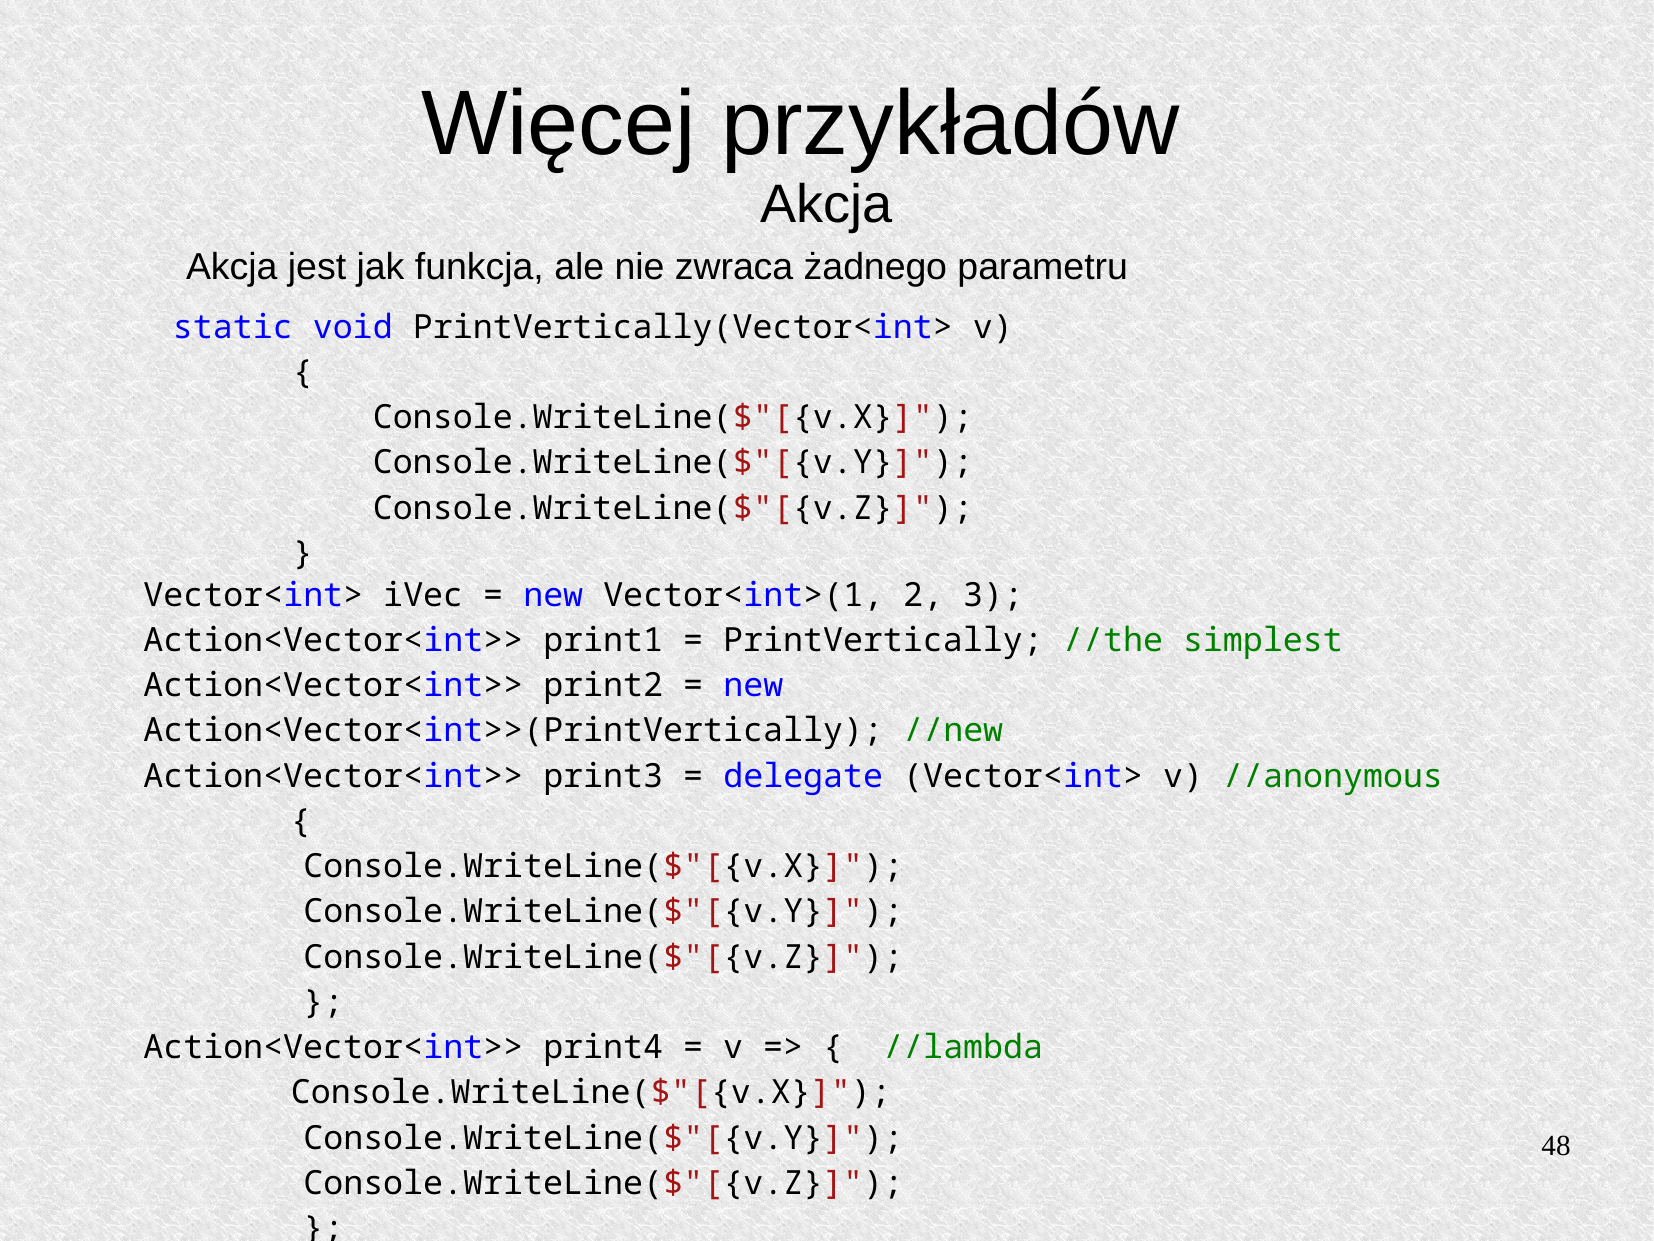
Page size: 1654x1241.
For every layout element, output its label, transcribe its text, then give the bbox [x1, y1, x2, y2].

title Więcej przykładów Akcja [82, 49, 1571, 257]
picture [0, 0, 1654, 1241]
text_box static void PrintVertically(Vector<int> v) { Console.WriteLine($"[{v.X}]"); Console.WriteLine($"[{v.Y}]"); Console.WriteLine($"[{v.Z}]"); } [118, 295, 1447, 510]
text_box Vector<int> iVec = new Vector<int>(1, 2, 3); Action<Vector<int>> print1 = PrintVertically; //the simplest Action<Vector<int>> print2 = new Action<Vector<int>>(PrintVertically); //new Action<Vector<int>> print3 = delegate (Vector<int> v) //anonymous { Console.WriteLine($"[{v.X}]"); Console.WriteLine($"[{v.Y}]"); Console.WriteLine($"[{v.Z}]"); }; Action<Vector<int>> print4 = v => { //lambda Console.WriteLine($"[{v.X}]"); Console.WriteLine($"[{v.Y}]"); Console.WriteLine($"[{v.Z}]"); }; print1(iVec); print2(iVec); print3(iVec); print4(iVec); [128, 563, 1548, 1228]
text_box Akcja jest jak funkcja, ale nie zwraca żadnego parametru [171, 238, 1447, 295]
